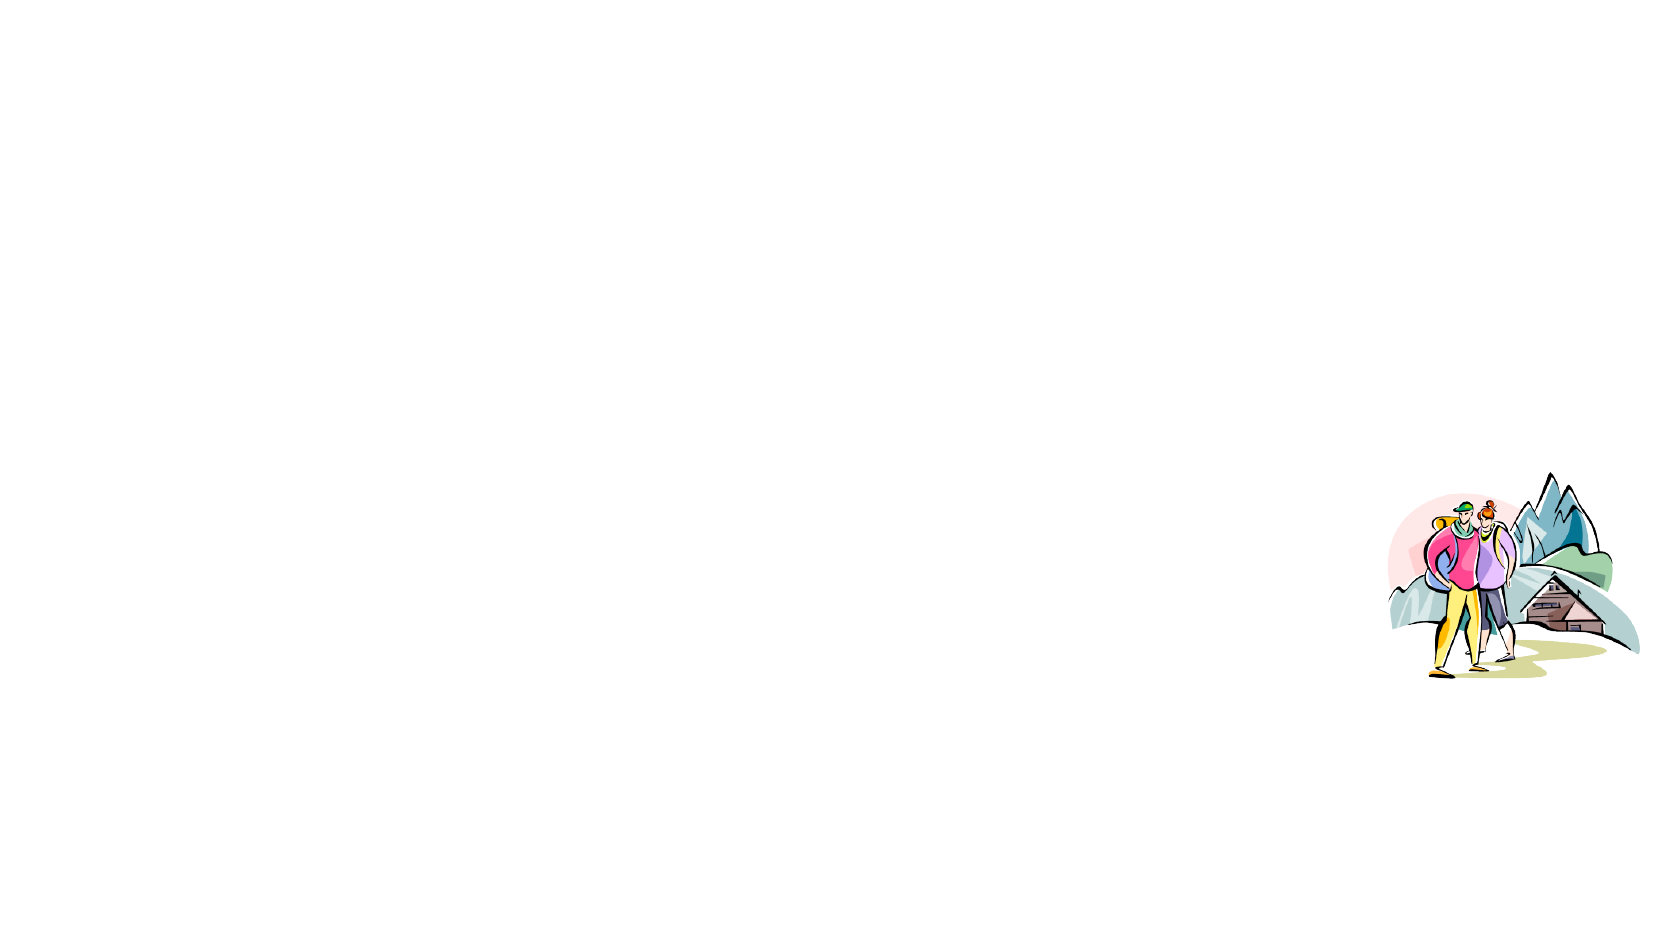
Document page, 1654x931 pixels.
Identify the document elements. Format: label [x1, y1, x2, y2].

picture [1387, 472, 1641, 680]
